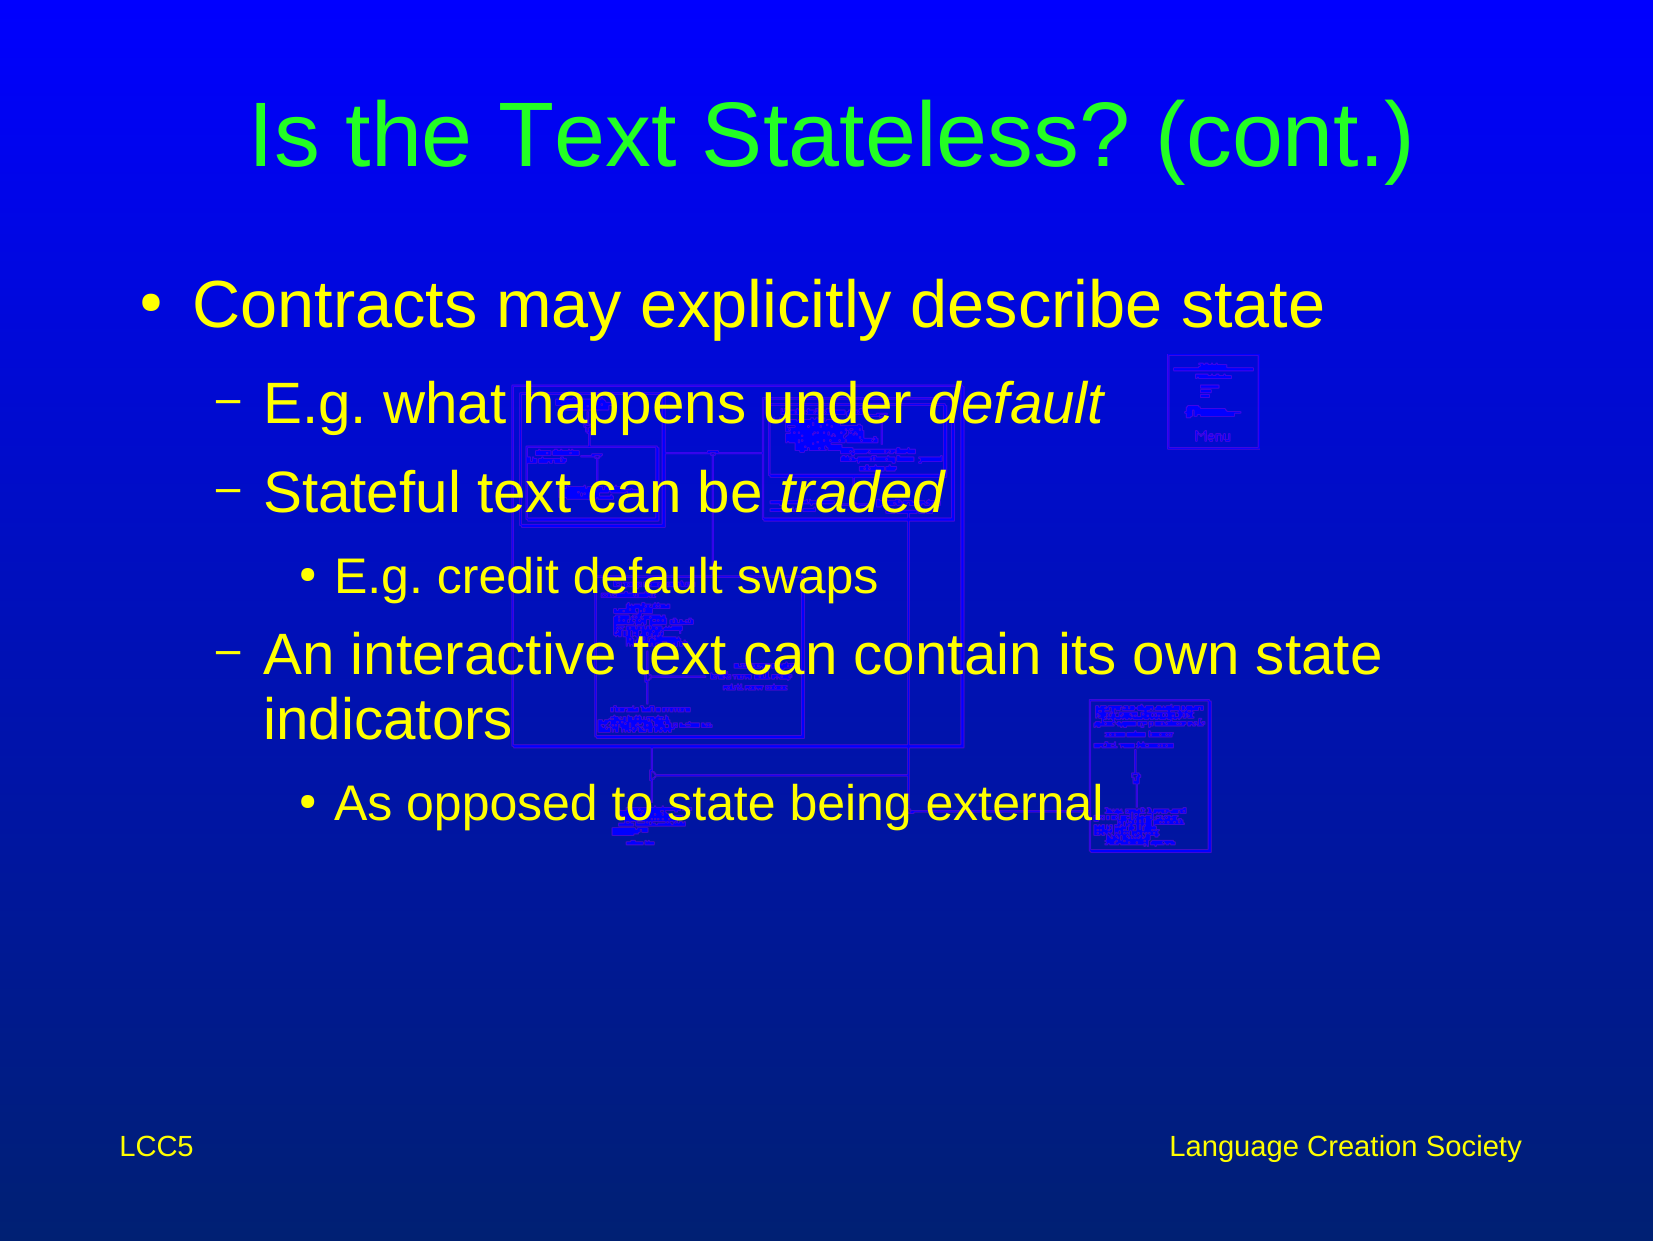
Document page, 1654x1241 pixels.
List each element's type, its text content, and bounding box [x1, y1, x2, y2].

title Is the Text Stateless? (cont.) [126, 31, 1539, 239]
list Contracts may explicitly describe state E.g. what happens under default Stateful text can be traded E.g. credit default swaps An interactive text can contain its own state indicators As opposed to state being external [121, 266, 1534, 1121]
